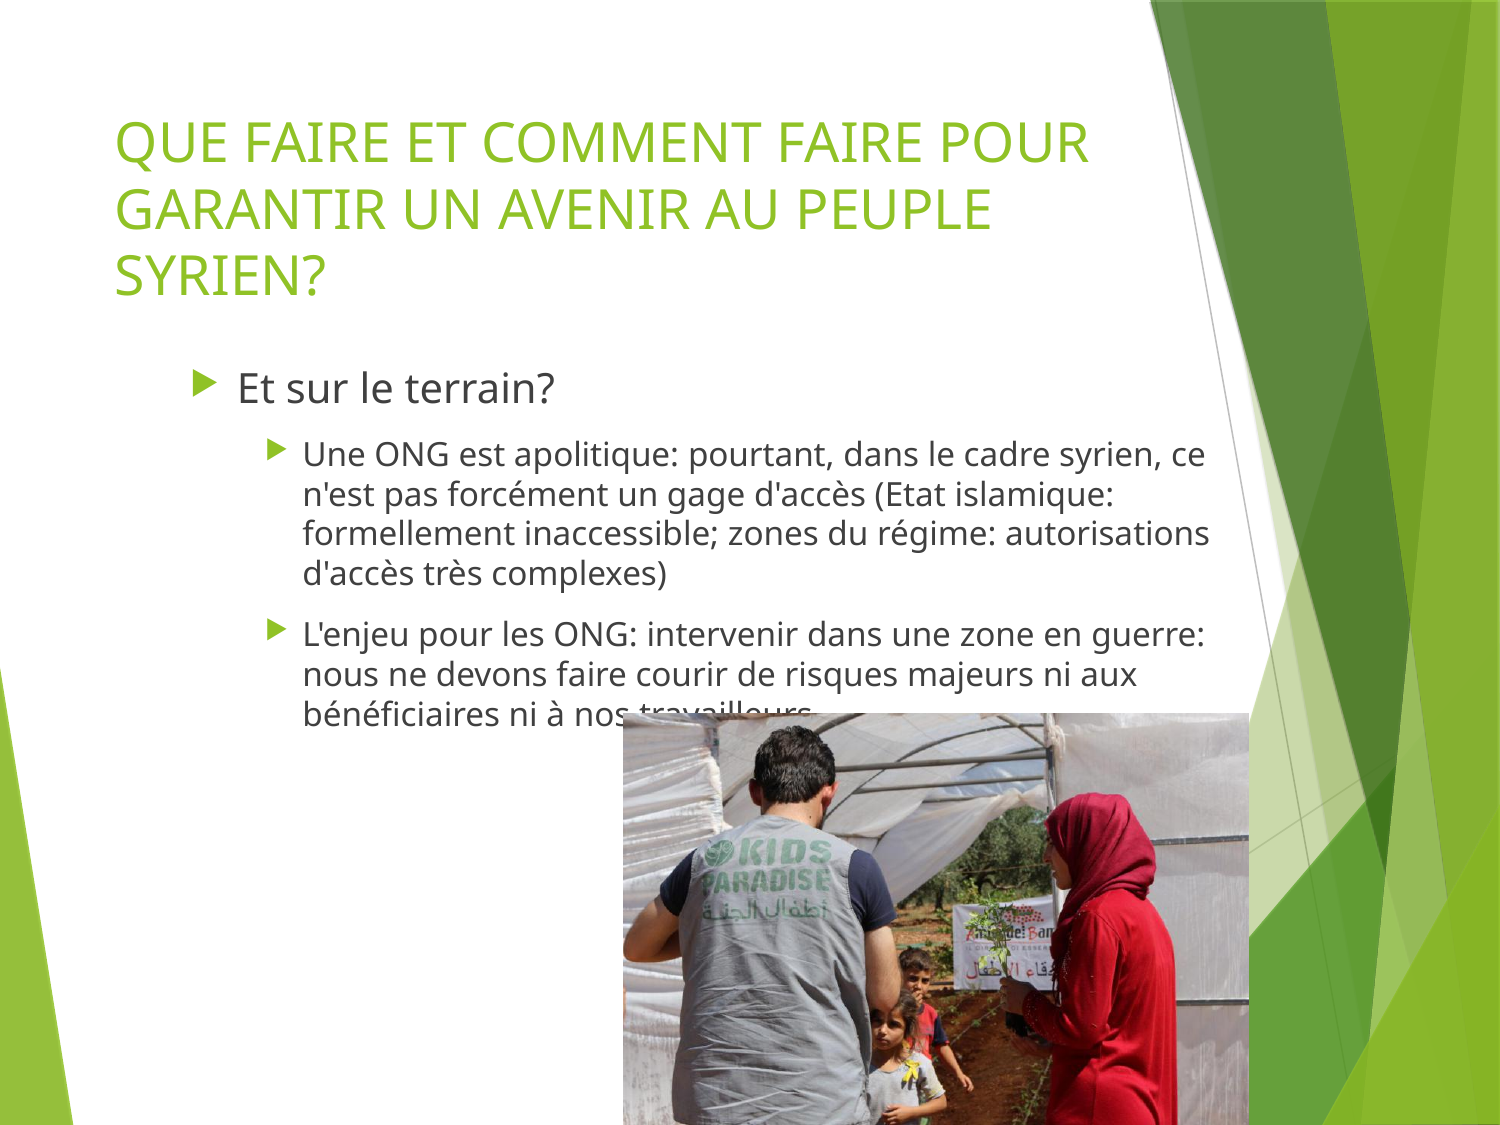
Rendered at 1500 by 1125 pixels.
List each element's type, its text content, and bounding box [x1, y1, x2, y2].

title QUE FAIRE ET COMMENT FAIRE POUR GARANTIR UN AVENIR AU PEUPLE SYRIEN? [99, 99, 1142, 317]
picture [623, 713, 1249, 1125]
list Et sur le terrain? Une ONG est apolitique: pourtant, dans le cadre syrien, ce n'est pas forcément un gage d'accès (Etat islamique: formellement inaccessible; zones du régime: autorisations d'accès très complexes) L'enjeu pour les ONG: intervenir dans une zone en guerre: nous ne devons faire courir de risques majeurs ni aux bénéficiaires ni à nos travailleurs [99, 354, 1271, 992]
